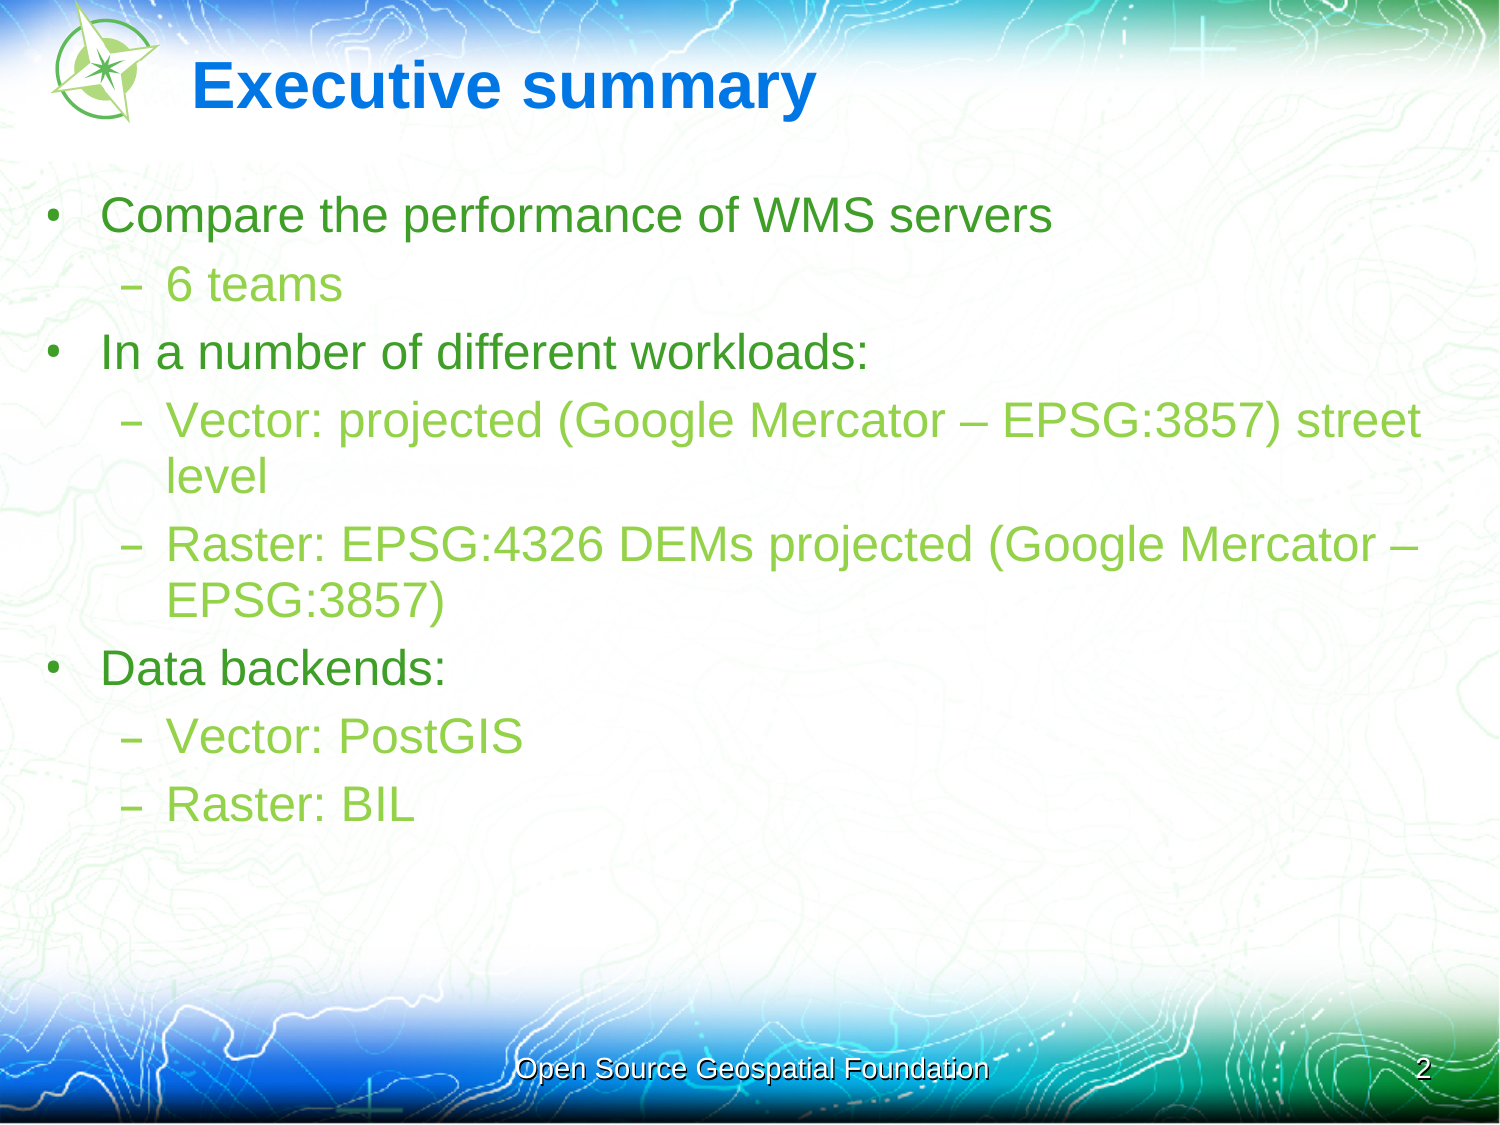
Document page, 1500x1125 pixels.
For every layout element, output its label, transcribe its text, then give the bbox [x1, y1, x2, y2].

list Compare the performance of WMS servers 6 teams In a number of different workloads: Vector: projected (Google Mercator – EPSG:3857) street level Raster: EPSG:4326 DEMs projected (Google Mercator – EPSG:3857) Data backends: Vector: PostGIS Raster: BIL [29, 177, 1477, 1063]
title Executive summary [177, 33, 1477, 134]
picture [0, 0, 1500, 1125]
text_box <number> [1134, 1063, 1447, 1112]
text_box Open Source Geospatial Foundation [383, 1063, 1122, 1112]
